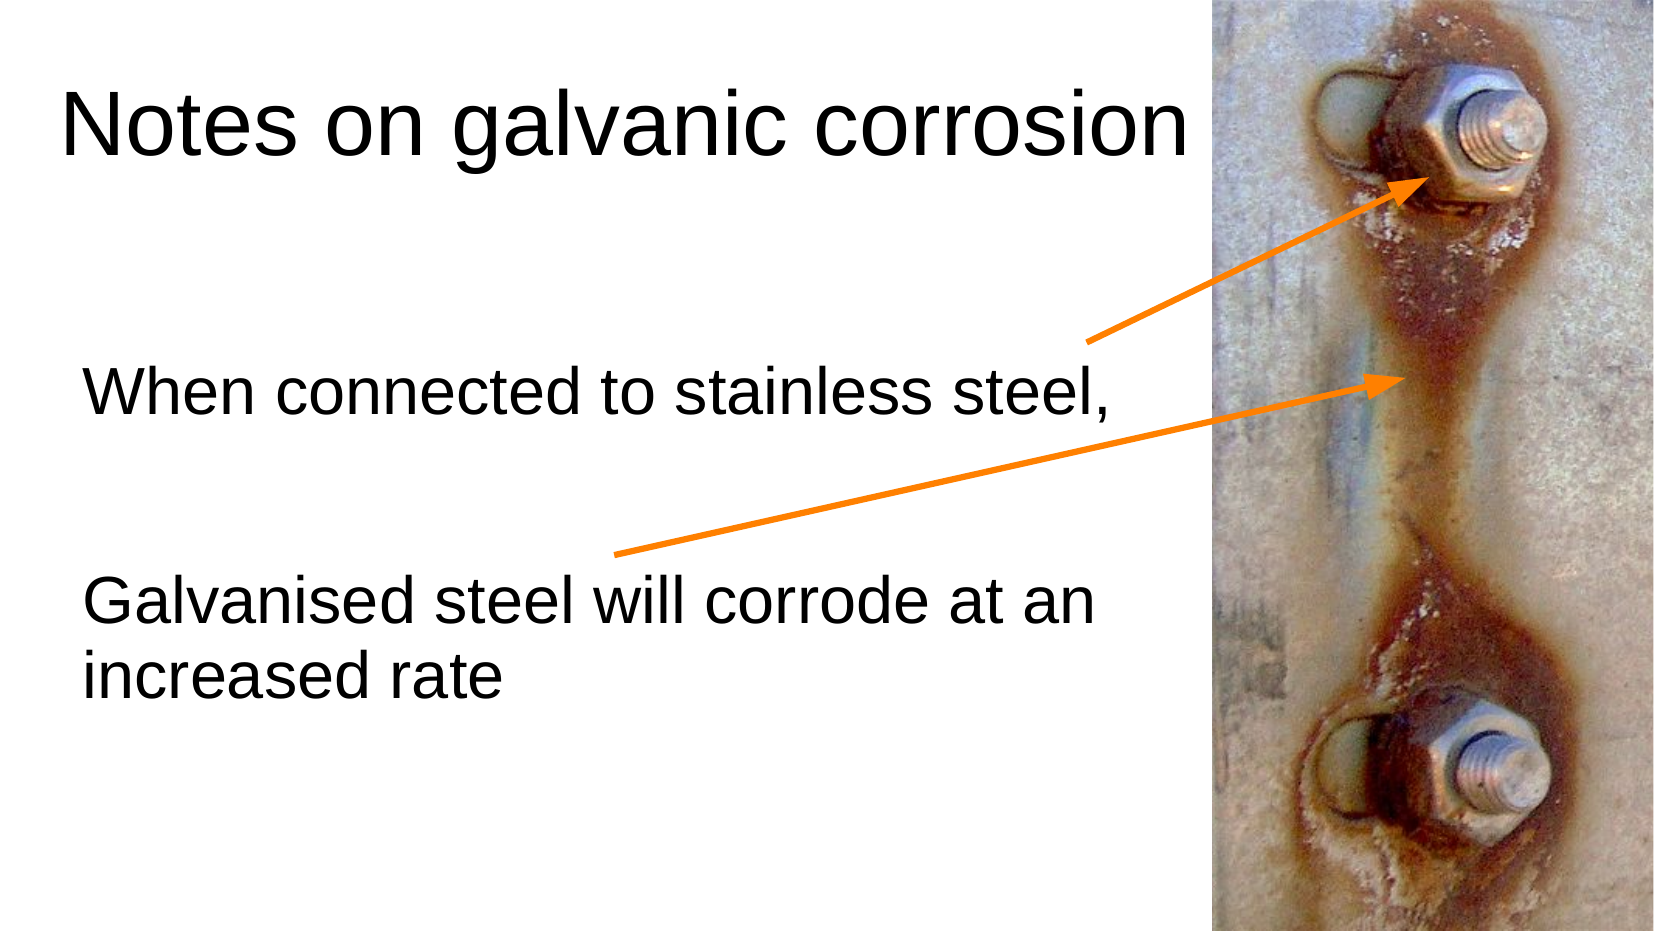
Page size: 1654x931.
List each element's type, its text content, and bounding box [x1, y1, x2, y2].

title Notes on galvanic corrosion [59, 45, 1193, 201]
list When connected to stainless steel, Galvanised steel will corrode at an increased rate [11, 354, 1158, 931]
picture [1212, 0, 1654, 931]
